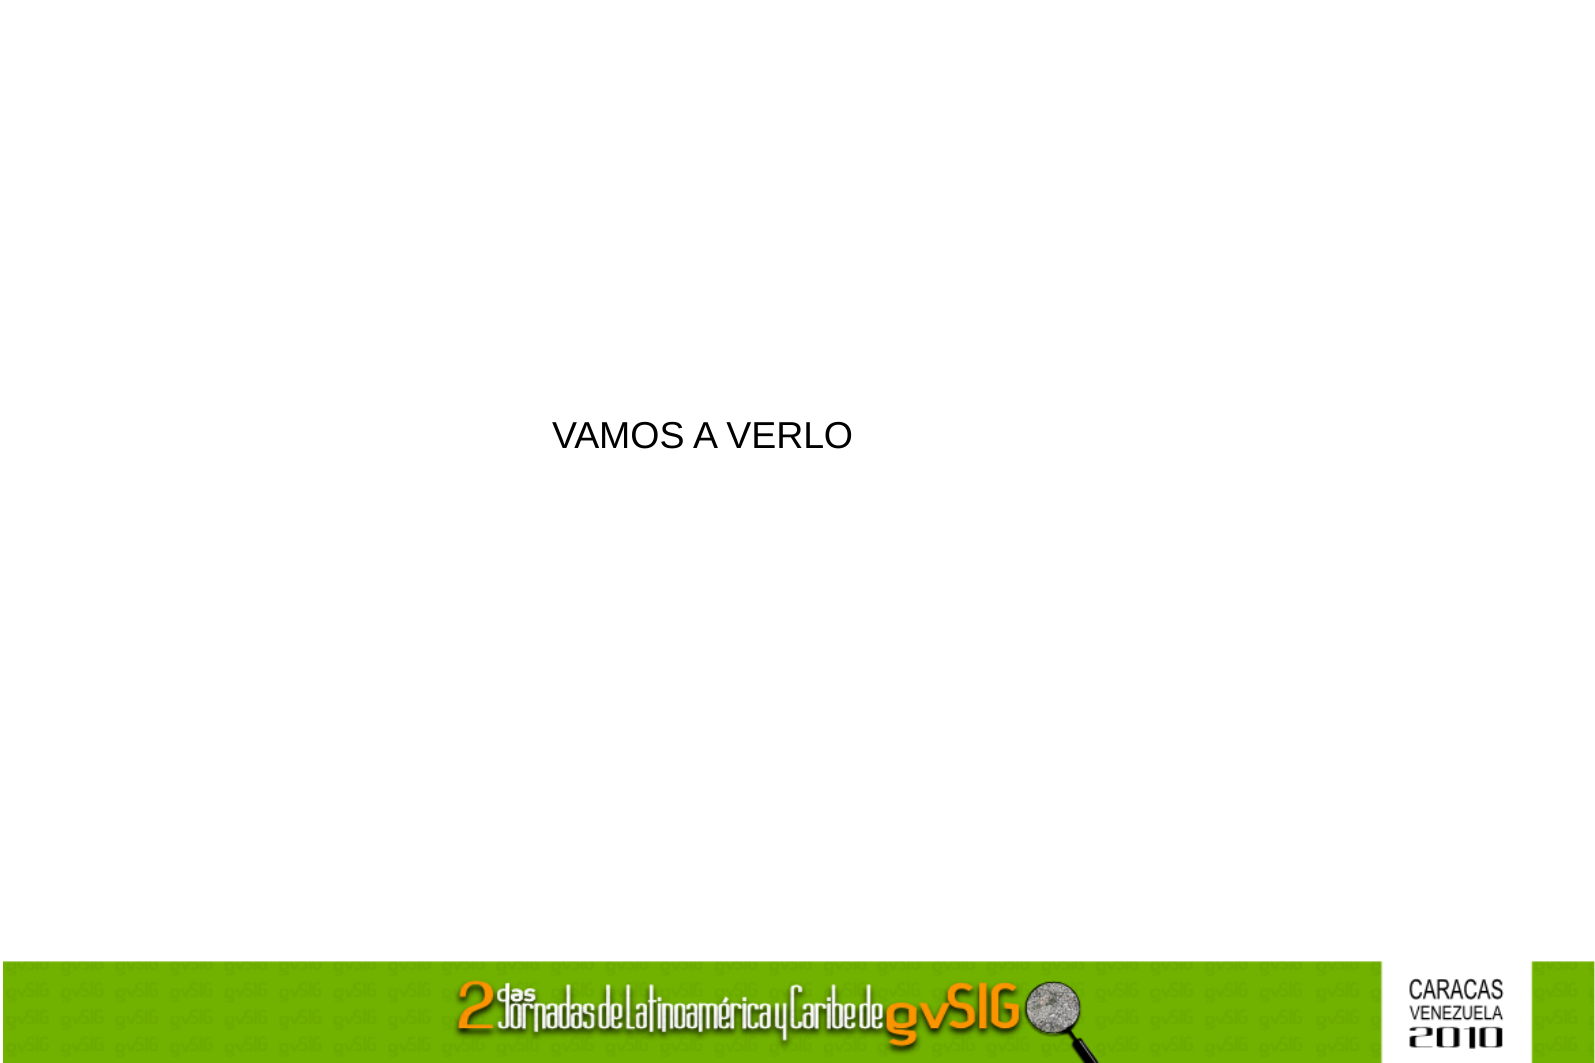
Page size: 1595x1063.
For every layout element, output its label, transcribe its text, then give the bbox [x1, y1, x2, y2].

text_box VAMOS A VERLO [537, 407, 1128, 609]
picture [3, 0, 1595, 1063]
